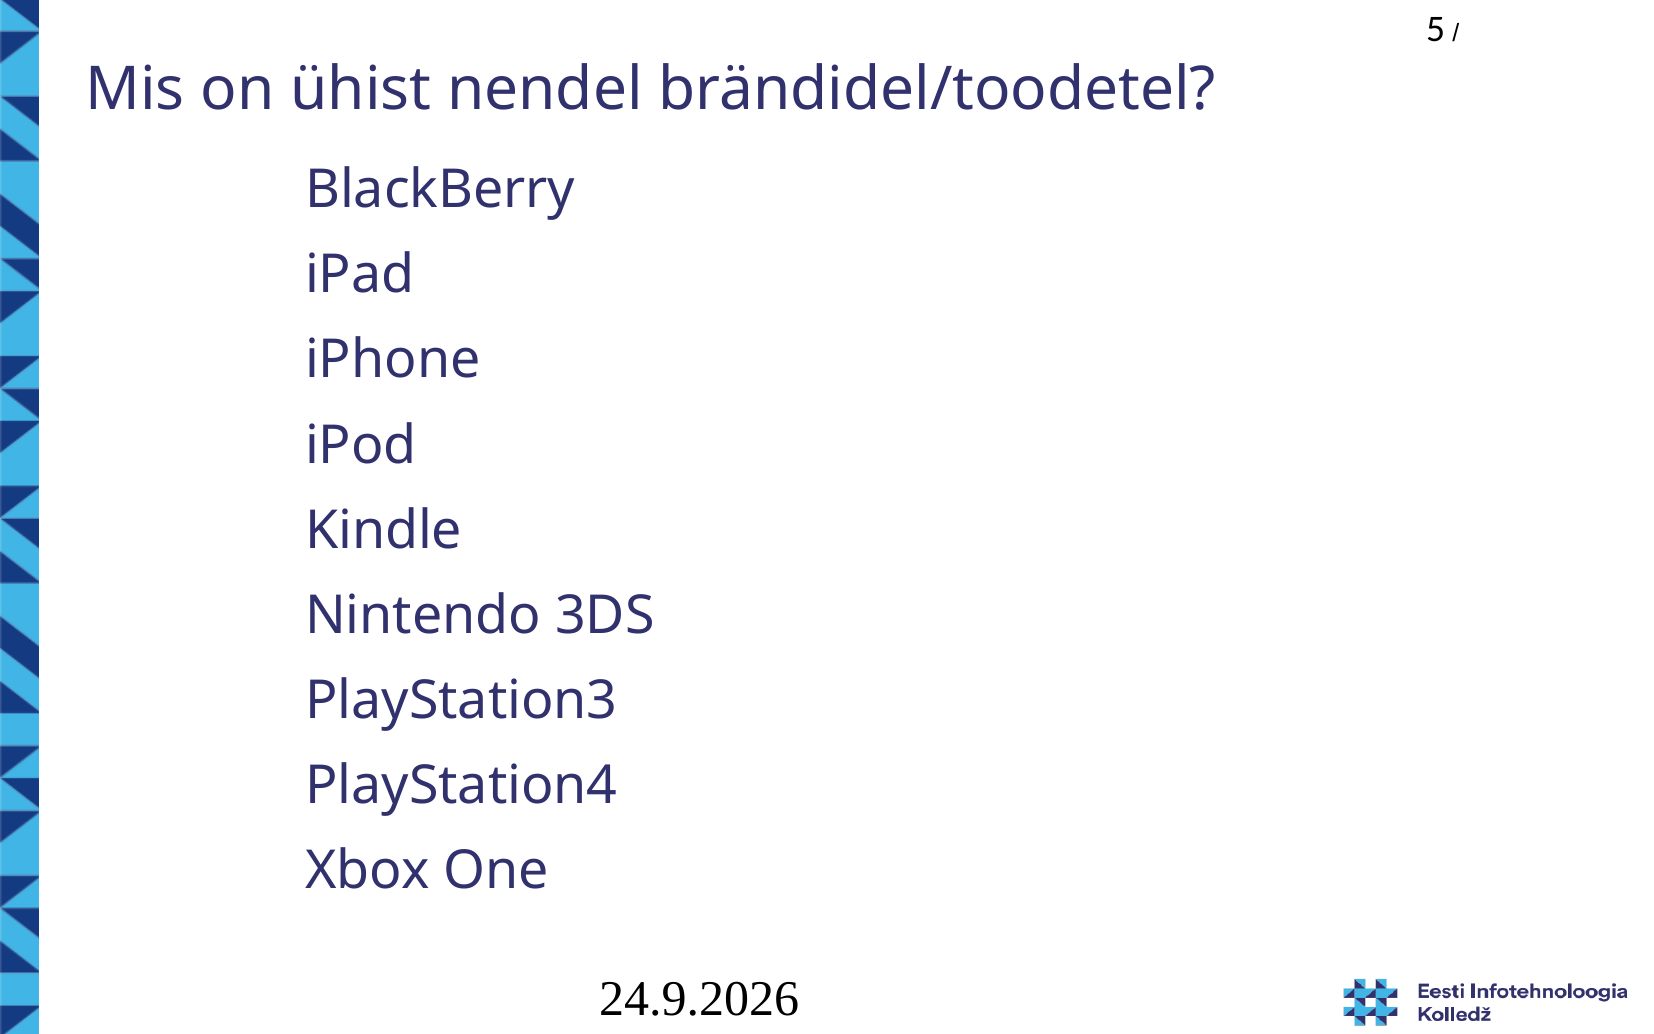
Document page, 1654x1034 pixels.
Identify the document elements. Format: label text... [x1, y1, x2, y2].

list BlackBerry iPad iPhone iPod Kindle Nintendo 3DS PlayStation3 PlayStation4 Xbox One [68, 153, 1630, 957]
title Mis on ühist nendel brändidel/toodetel? [70, 41, 1630, 130]
text_box 26.2.2017 [584, 957, 1108, 1013]
